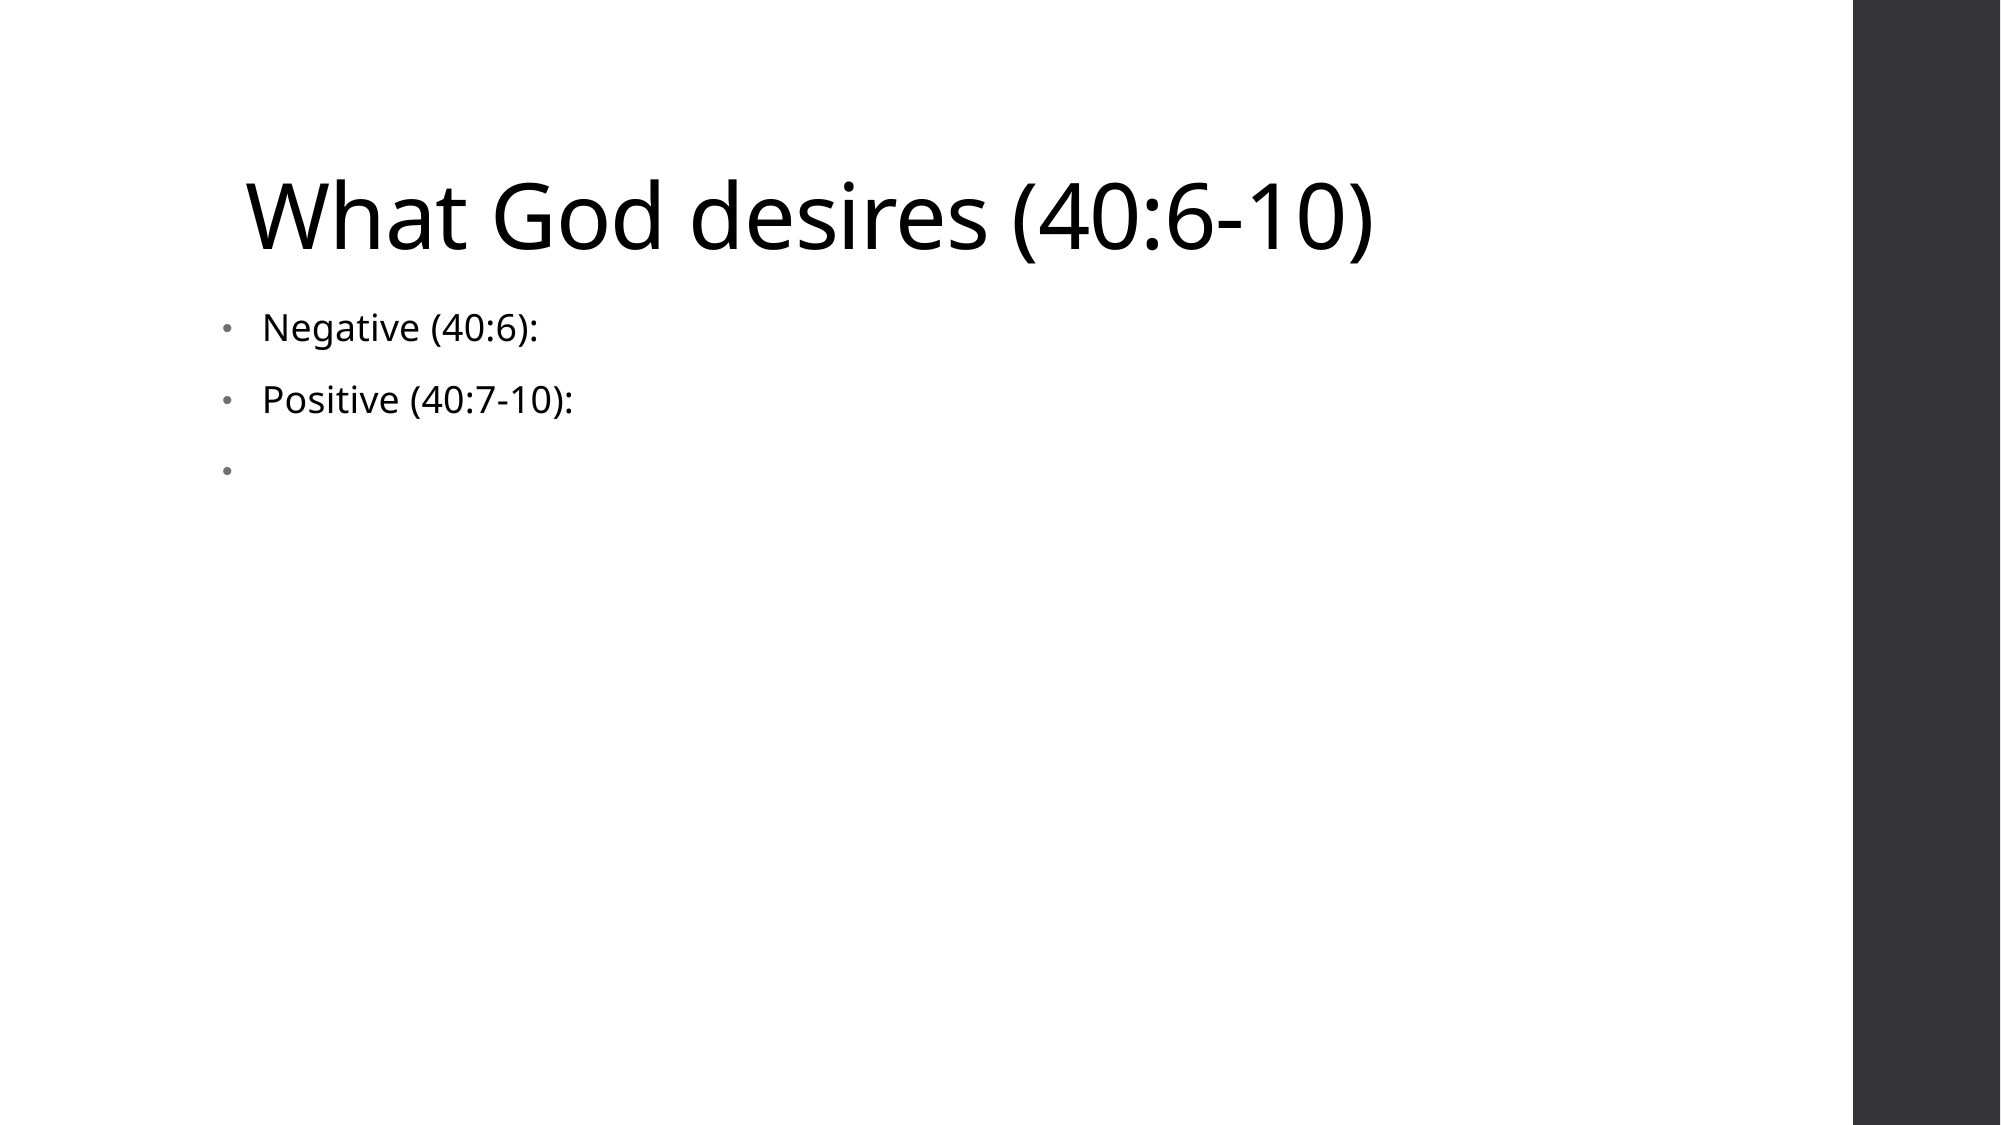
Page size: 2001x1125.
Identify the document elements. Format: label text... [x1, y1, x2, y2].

title What God desires (40:6-10) [206, 60, 1797, 278]
list Negative (40:6): Positive (40:7-10): [206, 299, 1617, 1014]
